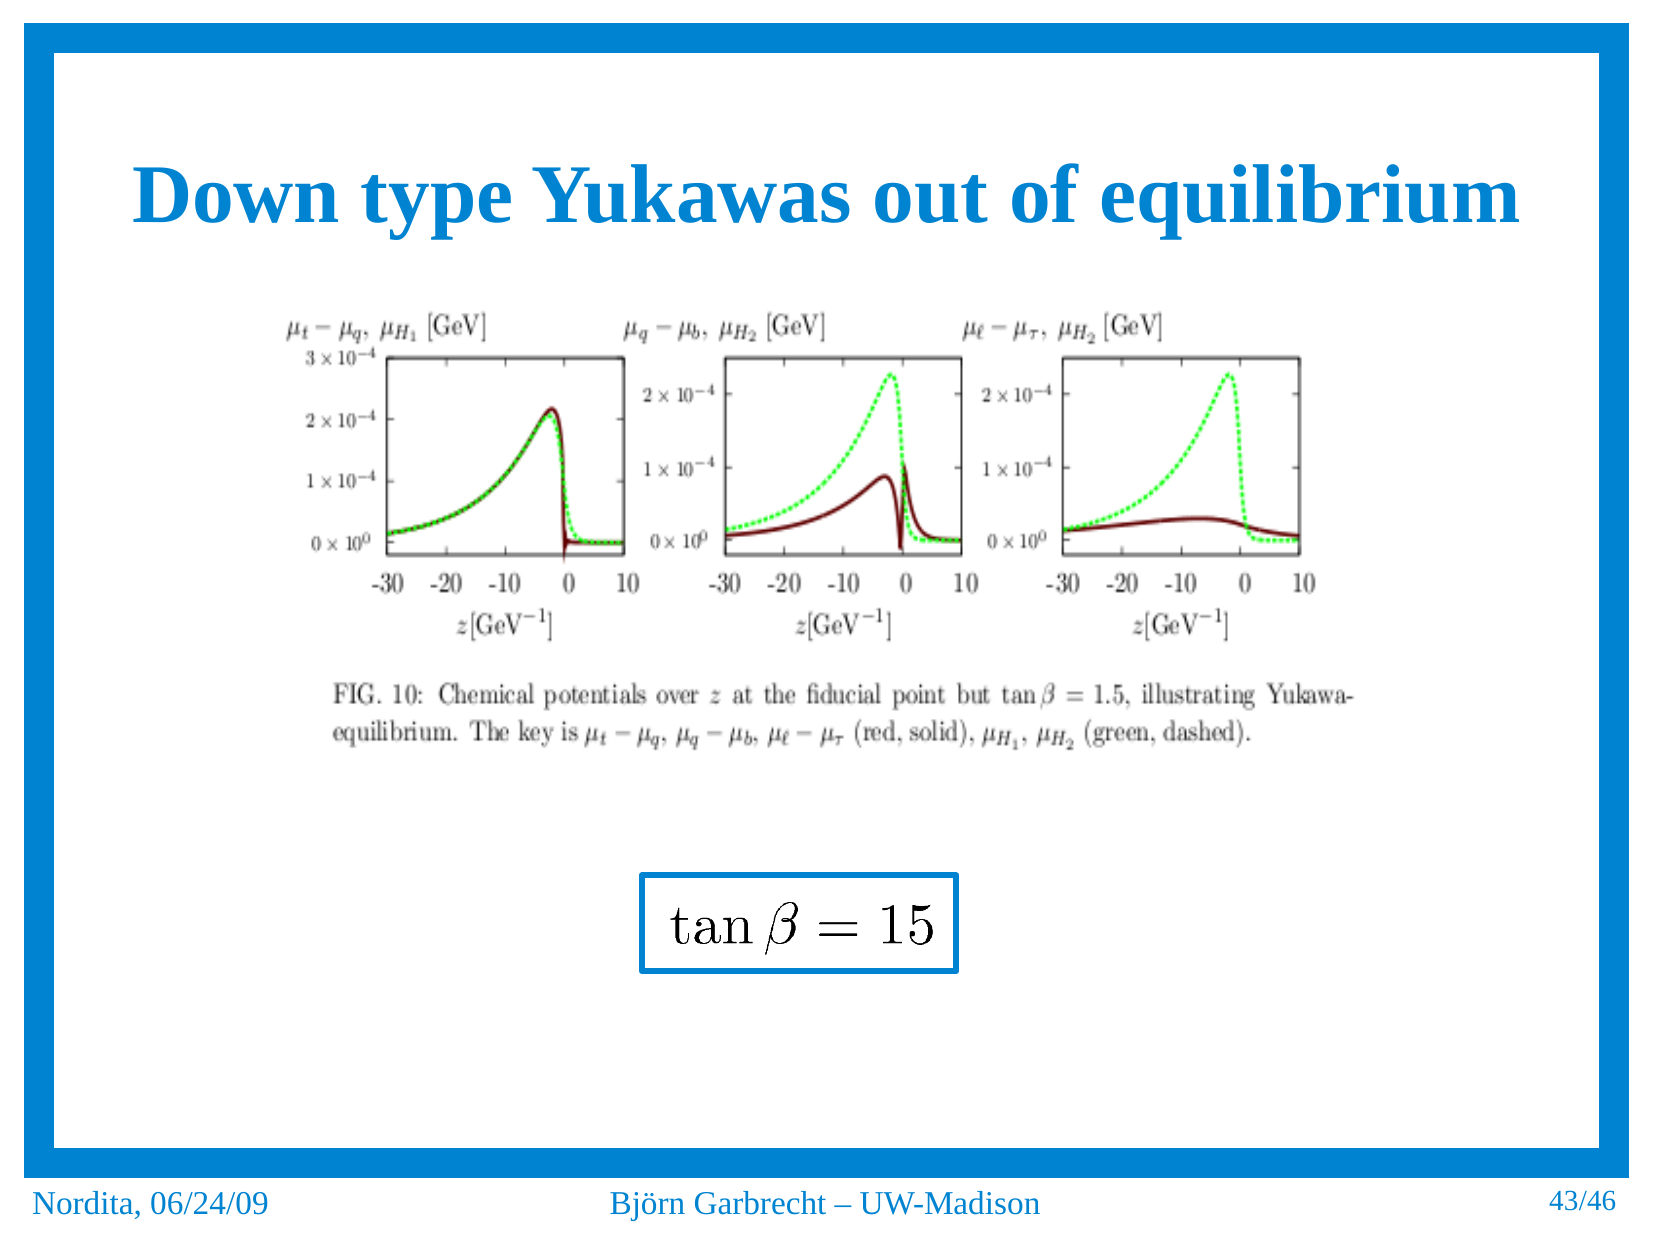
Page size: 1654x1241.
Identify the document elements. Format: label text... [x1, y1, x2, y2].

picture [665, 898, 940, 963]
title Down type Yukawas out of equilibrium [82, 98, 1571, 291]
picture [279, 298, 1374, 769]
